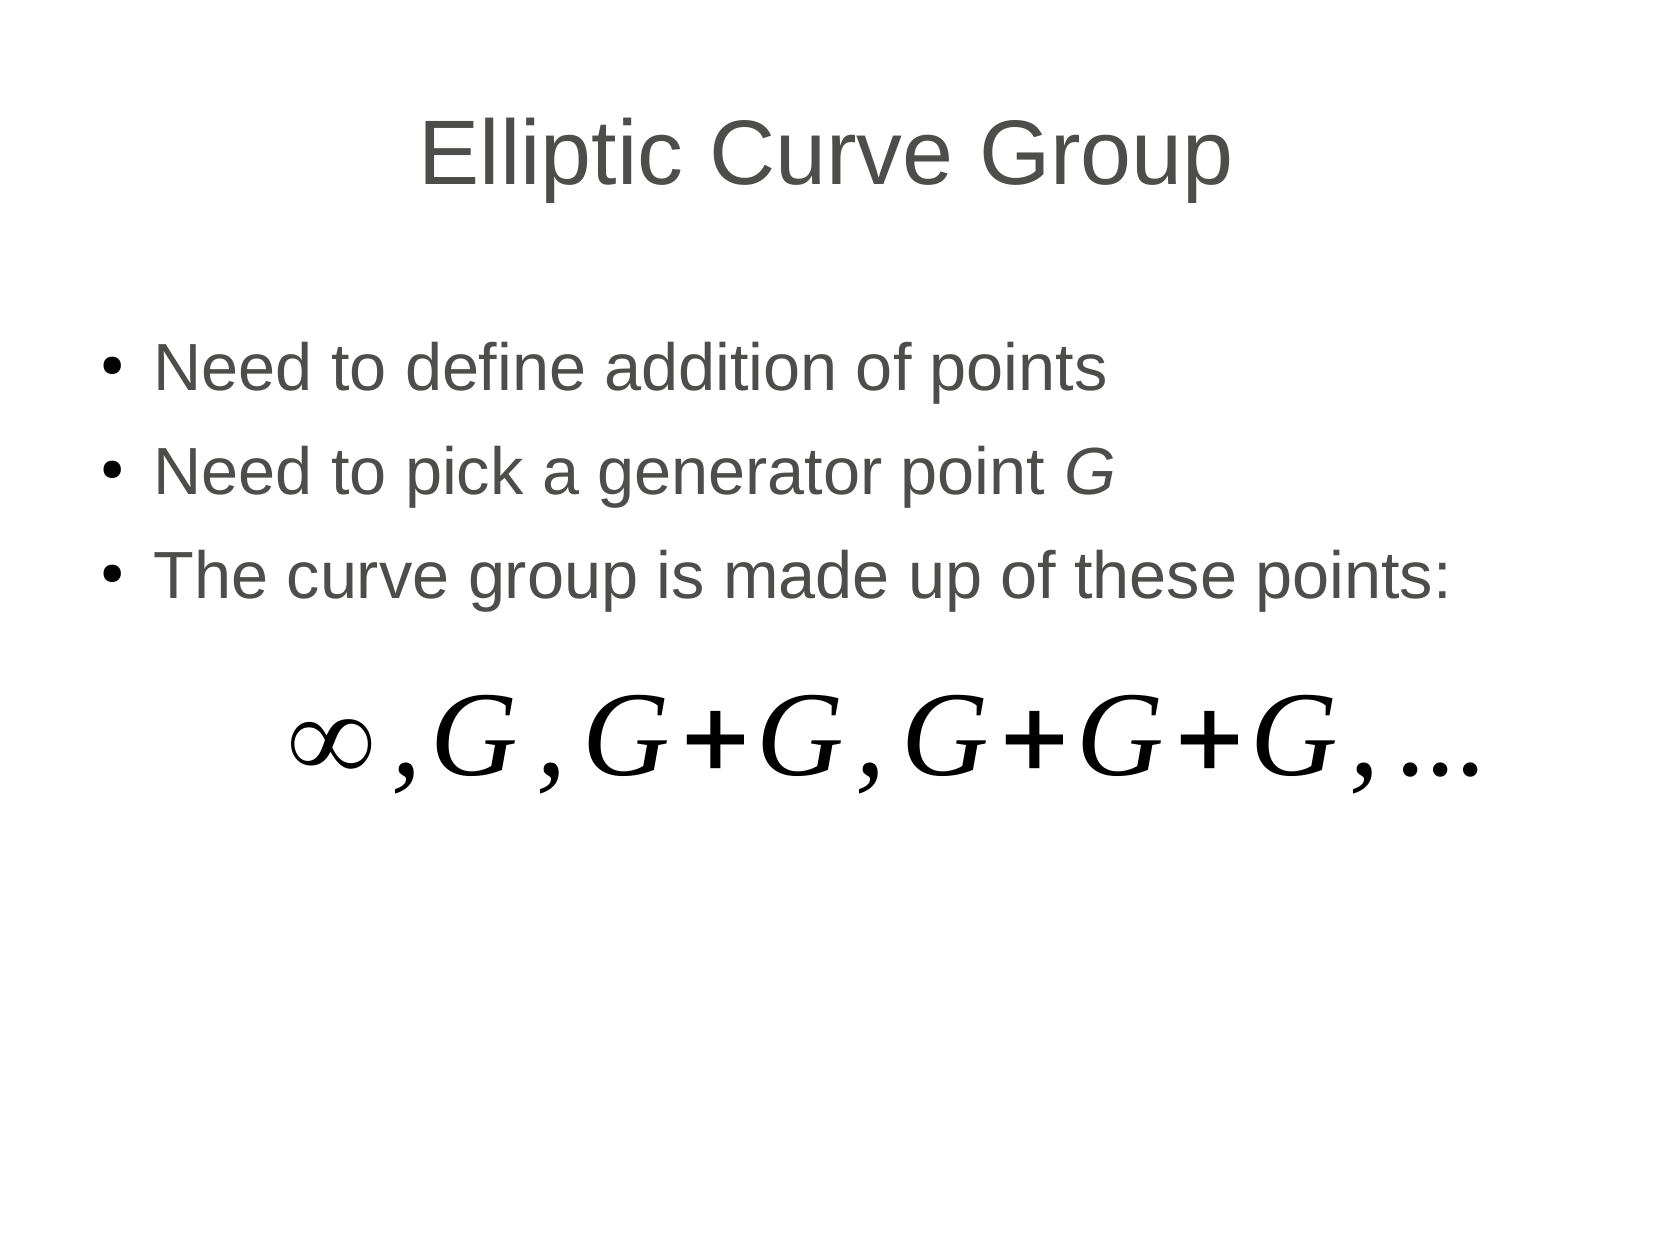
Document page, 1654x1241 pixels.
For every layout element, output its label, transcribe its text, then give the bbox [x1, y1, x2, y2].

title Elliptic Curve Group [82, 49, 1571, 257]
chart [255, 668, 1516, 804]
text_box Need to define addition of points Need to pick a generator point G The curve group is made up of these points: [82, 329, 1571, 630]
